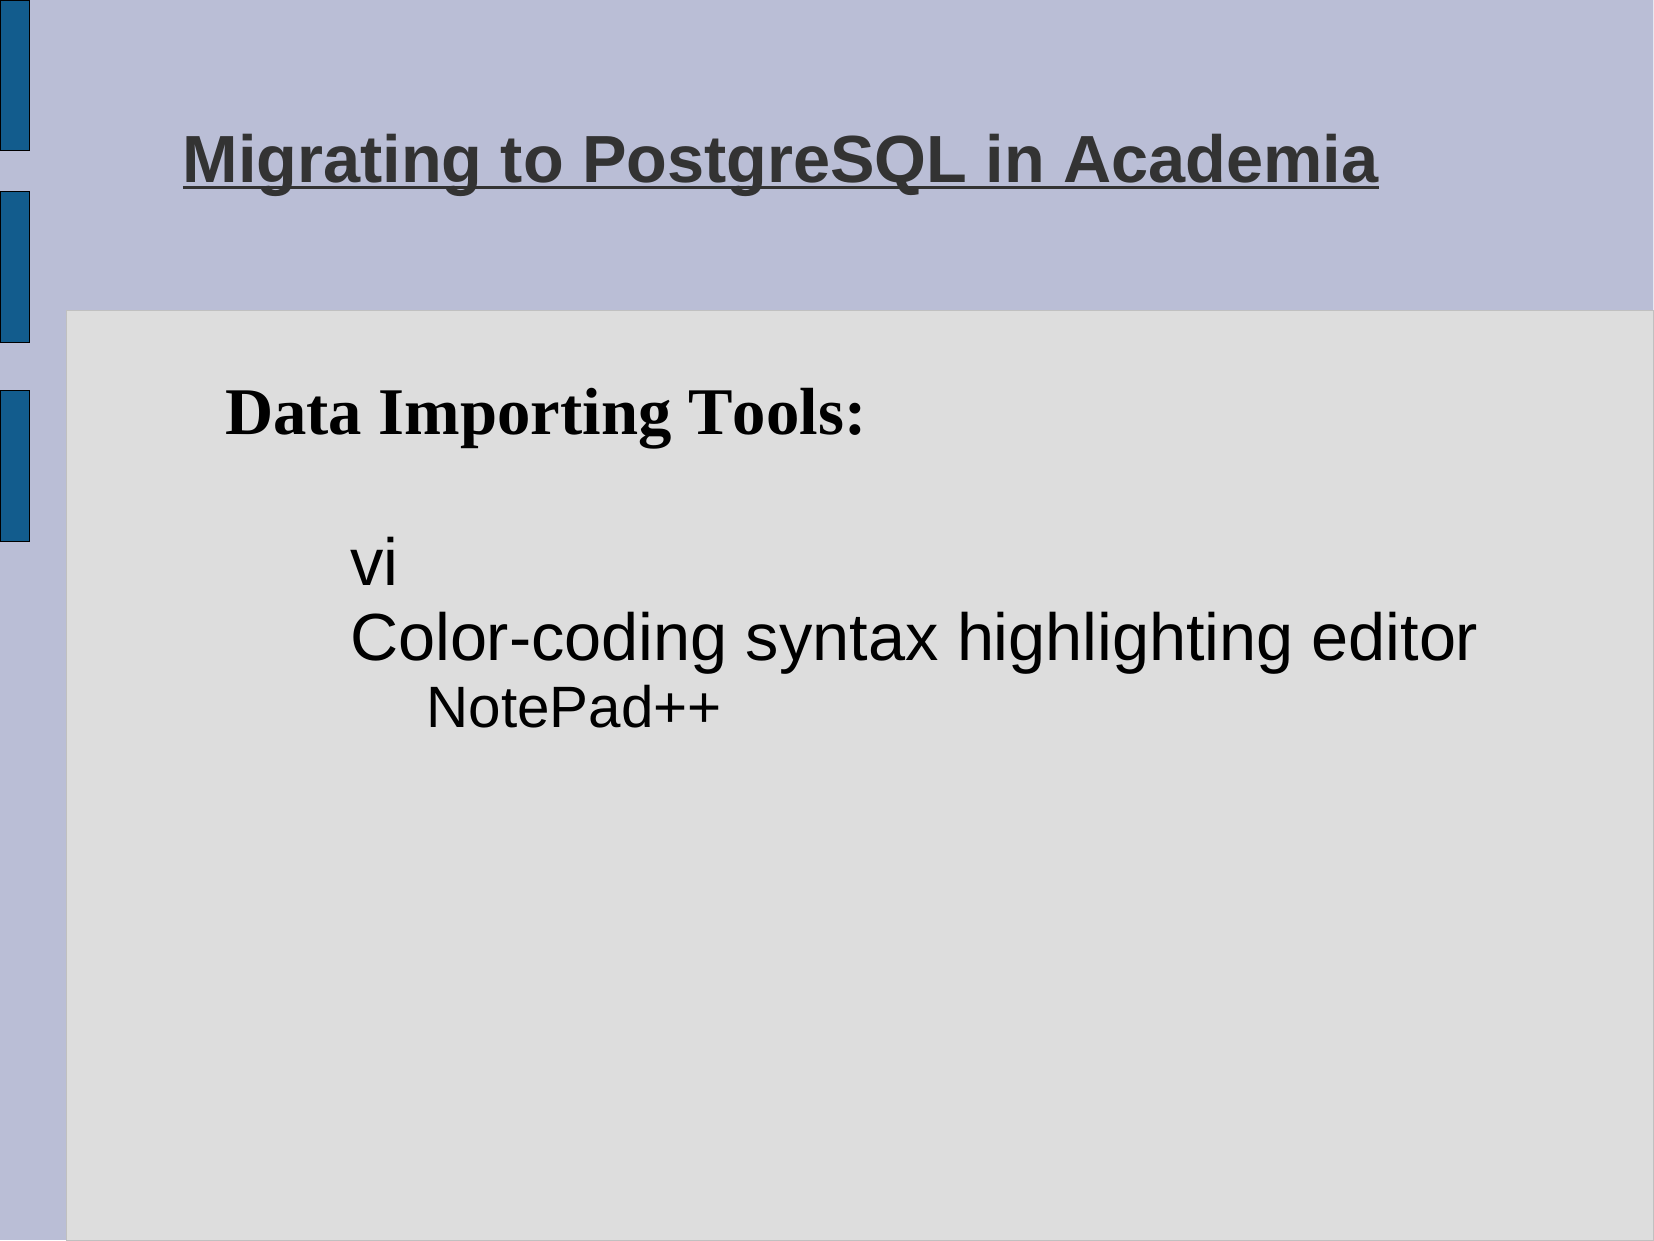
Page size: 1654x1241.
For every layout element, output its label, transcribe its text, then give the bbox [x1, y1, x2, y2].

text_box Data Importing Tools: [225, 375, 1013, 450]
list vi Color-coding syntax highlighting editor NotePad++ [337, 525, 1581, 740]
title Migrating to PostgreSQL in Academia [75, 55, 1488, 263]
